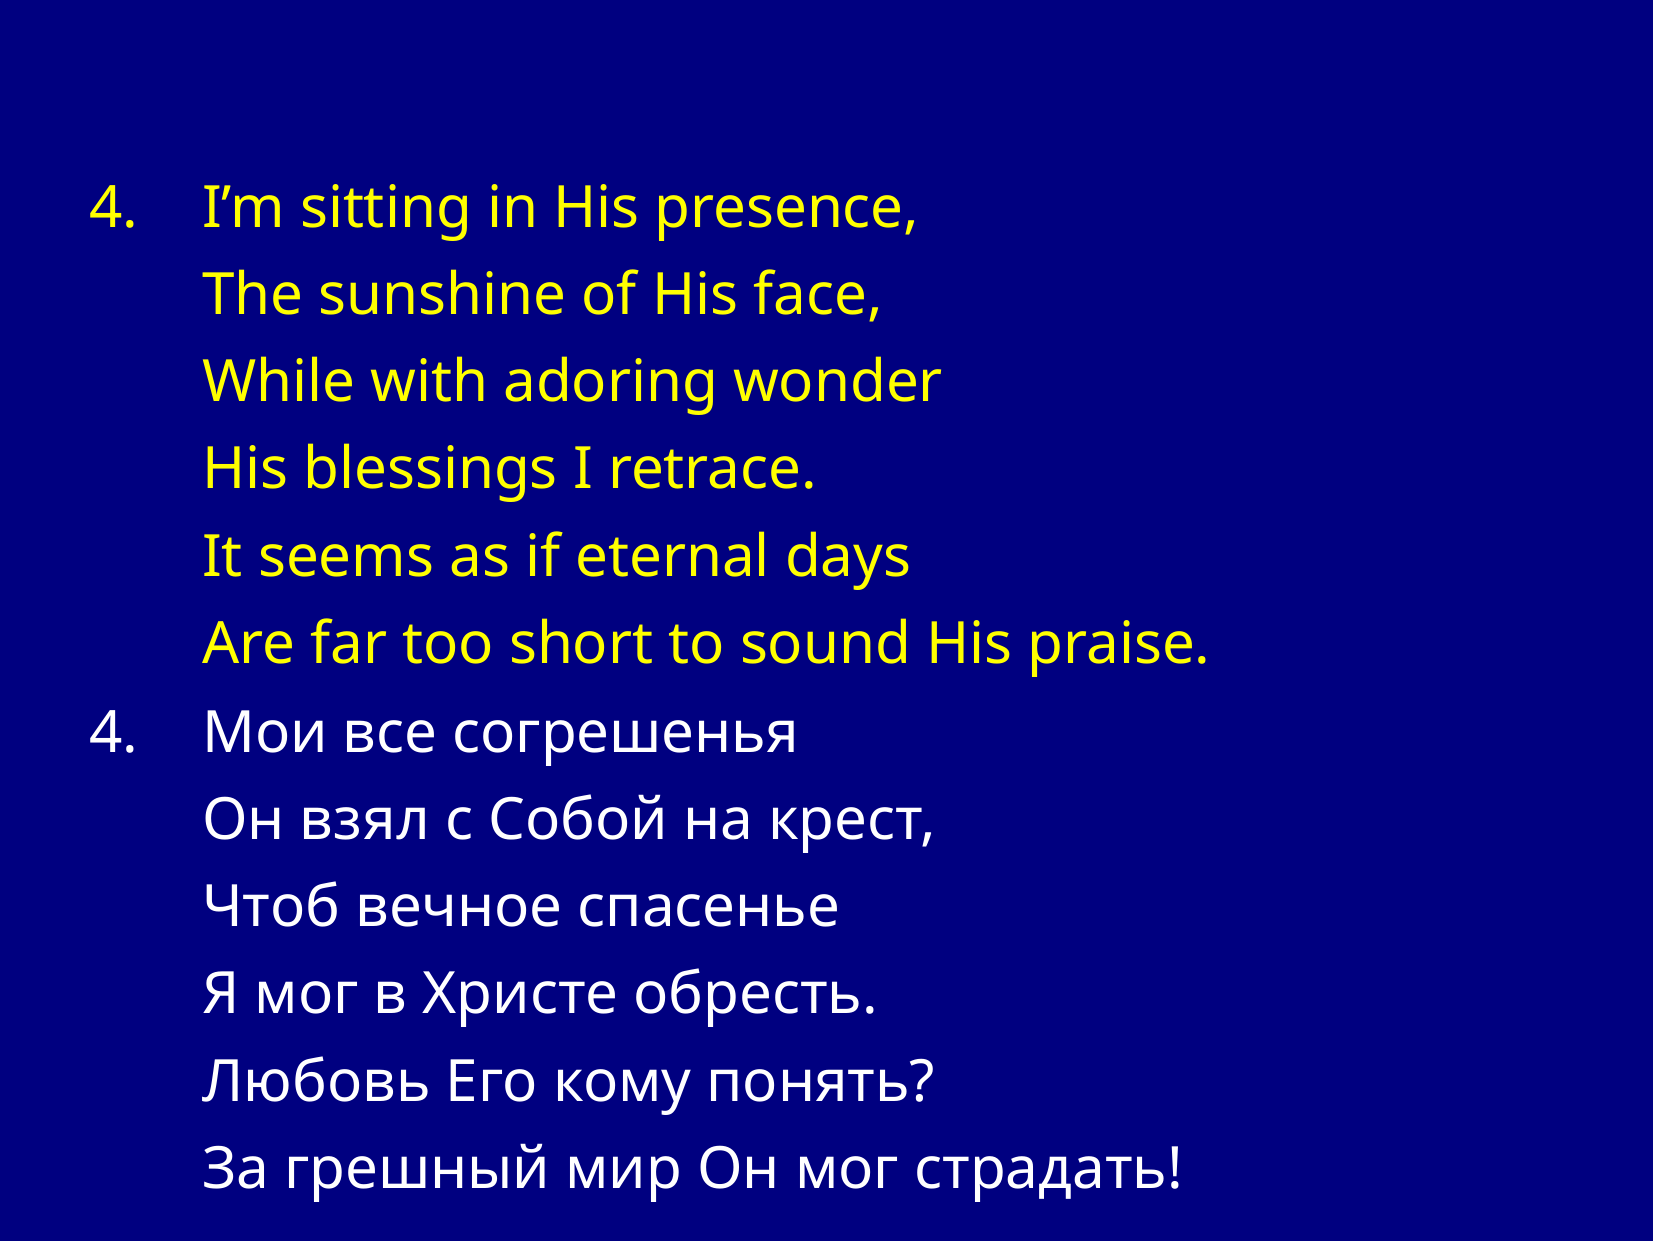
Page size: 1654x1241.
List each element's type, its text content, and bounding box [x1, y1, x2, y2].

text_box 4. Мои все согрешенья Он взял с Собой на крест, Чтоб вечное спасенье Я мог в Христе обресть. Любовь Его кому понять? За грешный мир Он мог страдать! [75, 675, 1576, 1163]
text_box 4. I’m sitting in His presence, The sunshine of His face, While with adoring wonder His blessings I retrace. It seems as if eternal days Are far too short to sound His praise. [75, 150, 1576, 638]
